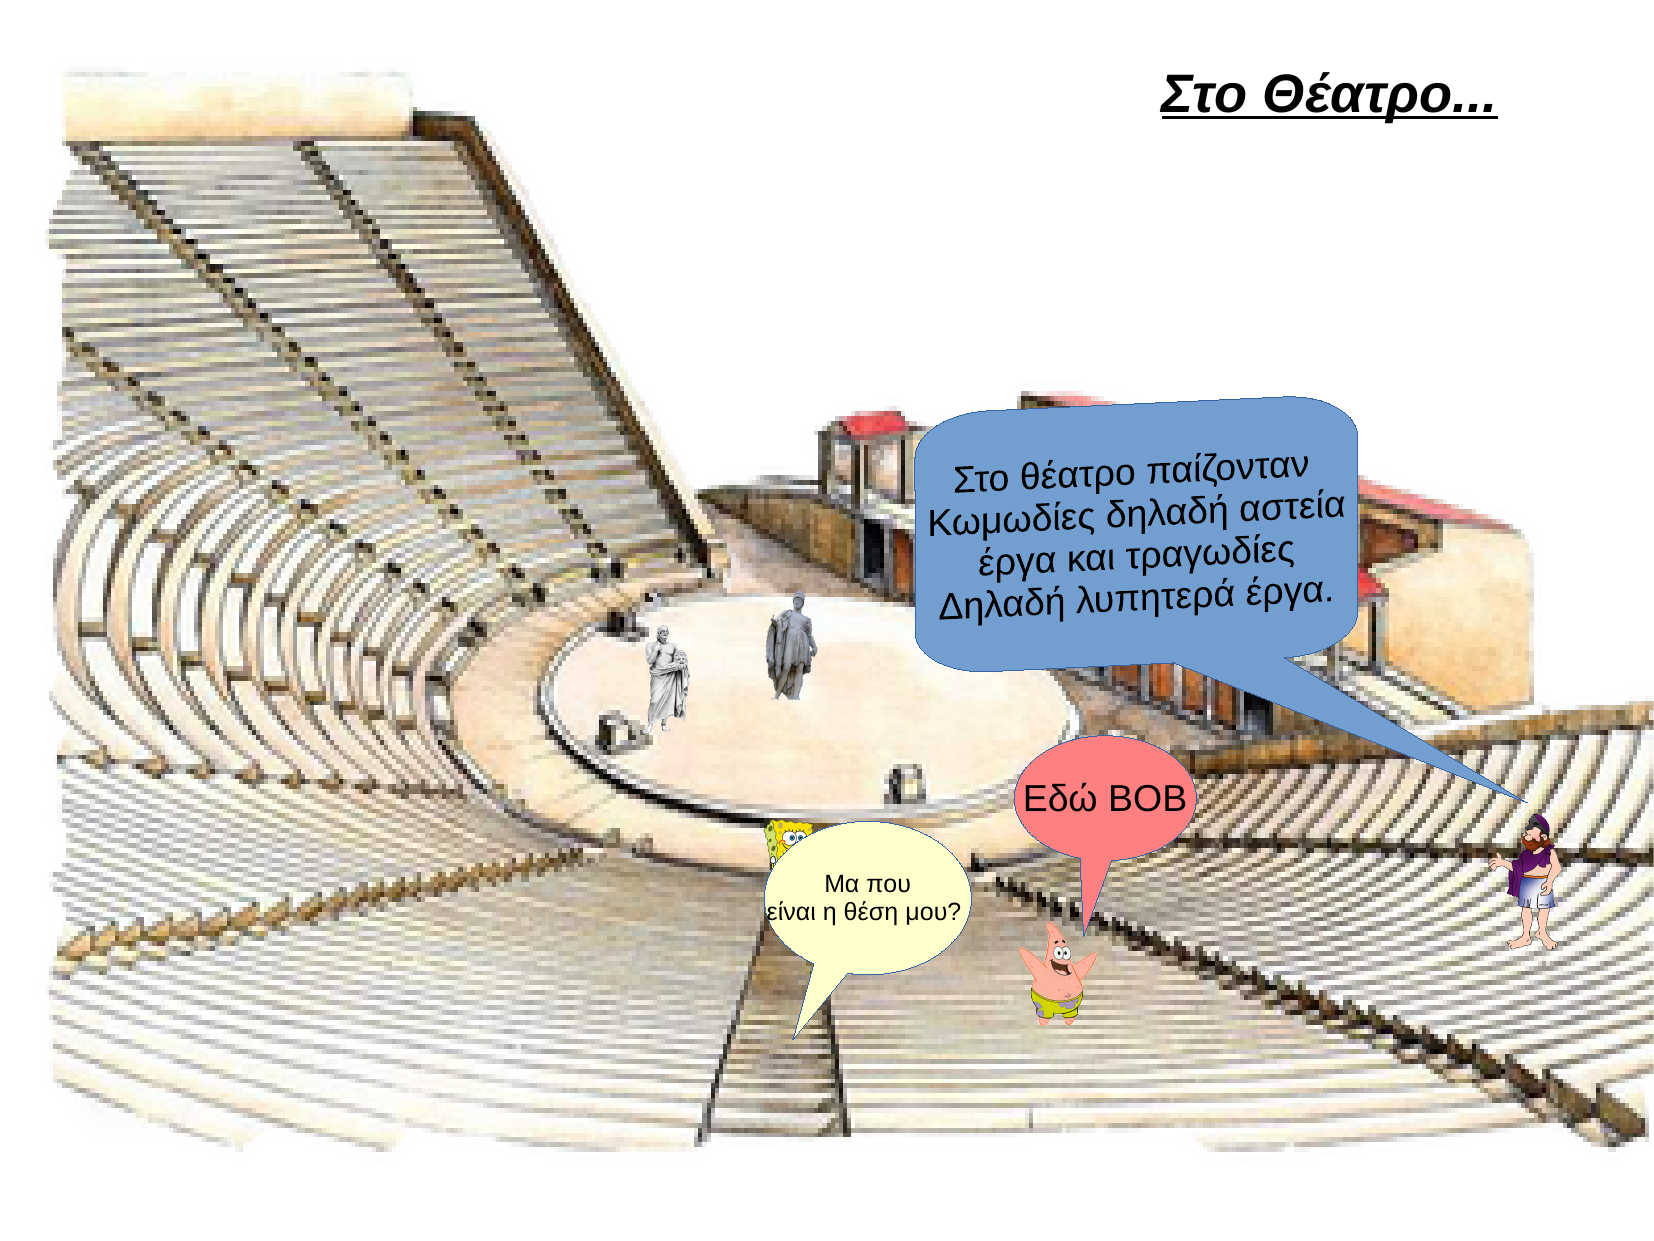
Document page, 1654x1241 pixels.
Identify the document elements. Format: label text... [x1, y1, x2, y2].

text_box Στο Θέατρο... [1146, 56, 1632, 132]
text_box Μα που είναι η θέση μου? [764, 821, 972, 1040]
text_box Στο θέατρο παίζονταν Κωμωδίες δηλαδή αστεία έργα και τραγωδίες Δηλαδή λυπητερά έργα. [914, 396, 1528, 803]
text_box Εδώ BOB [1014, 735, 1197, 937]
picture [0, 0, 1654, 1241]
